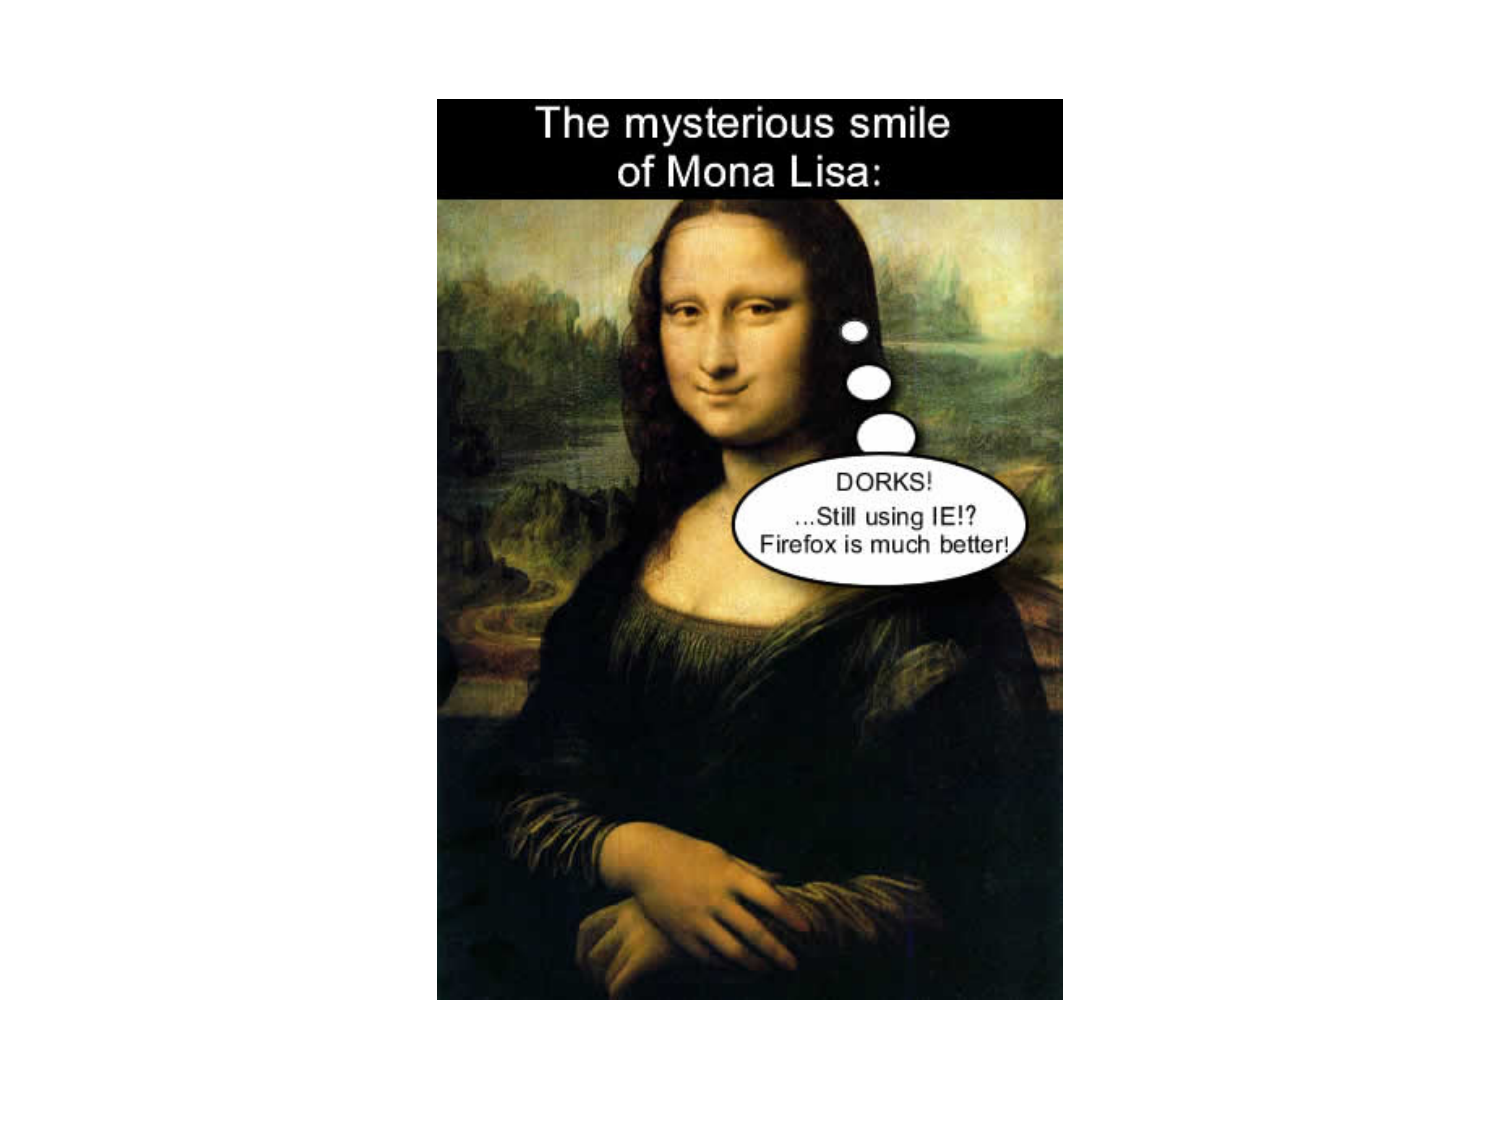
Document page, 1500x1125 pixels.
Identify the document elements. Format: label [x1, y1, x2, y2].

picture [437, 99, 1063, 1000]
